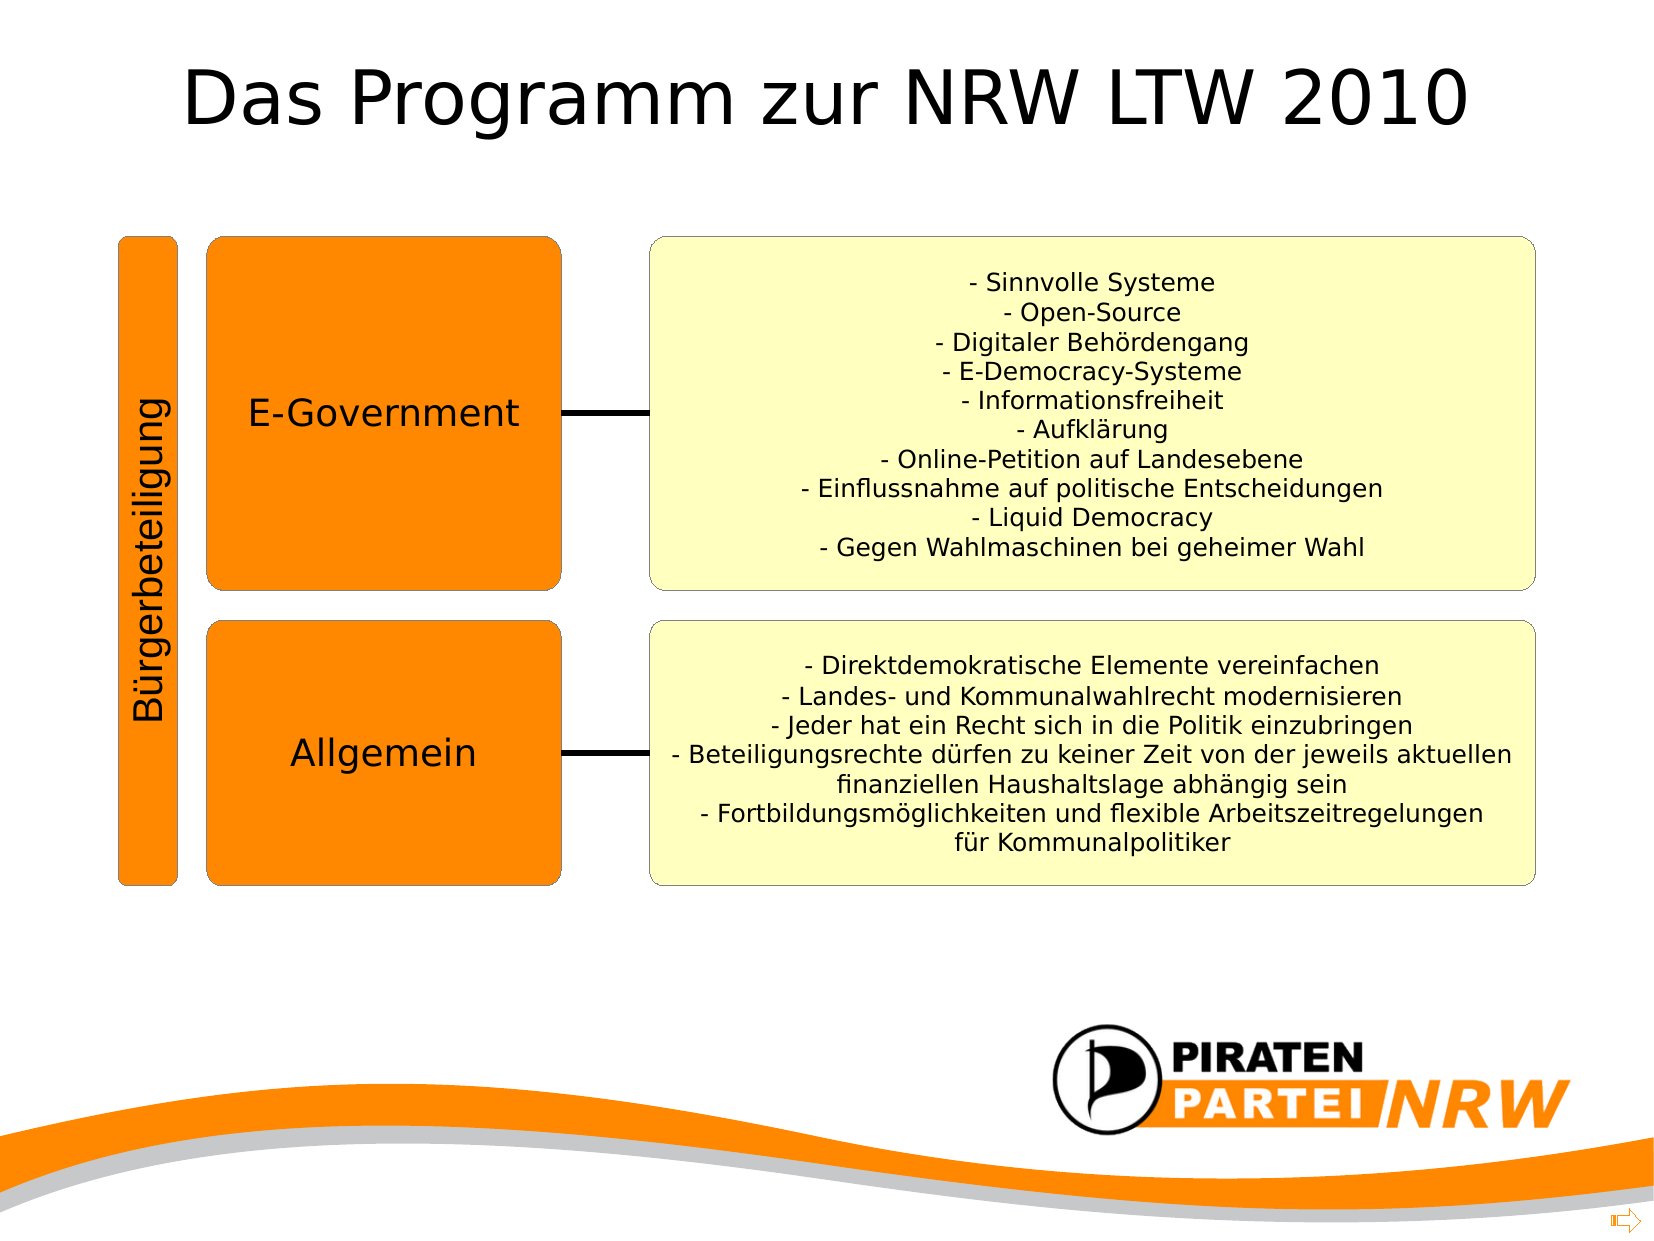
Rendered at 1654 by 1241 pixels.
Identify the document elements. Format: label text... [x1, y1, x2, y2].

picture [1045, 1021, 1579, 1140]
text_box Bürgerbeteiligung [118, 236, 178, 886]
text_box - ﻿Sinnvolle Systeme - Open-Source - Digitaler Behördengang - E-Democracy-Systeme - Informationsfreiheit - Aufklärung - Online-Petition auf Landesebene - Einflussnahme auf politische Entscheidungen - Liquid Democracy - Gegen Wahlmaschinen bei geheimer Wahl [649, 236, 1536, 591]
text_box E-Government [206, 236, 562, 591]
title Das Programm zur NRW LTW 2010 [82, 54, 1571, 143]
text_box - ﻿Direktdemokratische Elemente vereinfachen - Landes- und Kommunalwahlrecht modernisieren - Jeder hat ein Recht sich in die Politik einzubringen - Beteiligungsrechte dürfen zu keiner Zeit von der jeweils aktuellen finanziellen Haushaltslage abhängig sein - Fortbildungsmöglichkeiten und flexible Arbeitszeitregelungen für Kommunalpolitiker [649, 620, 1536, 886]
text_box Allgemein [206, 620, 562, 886]
